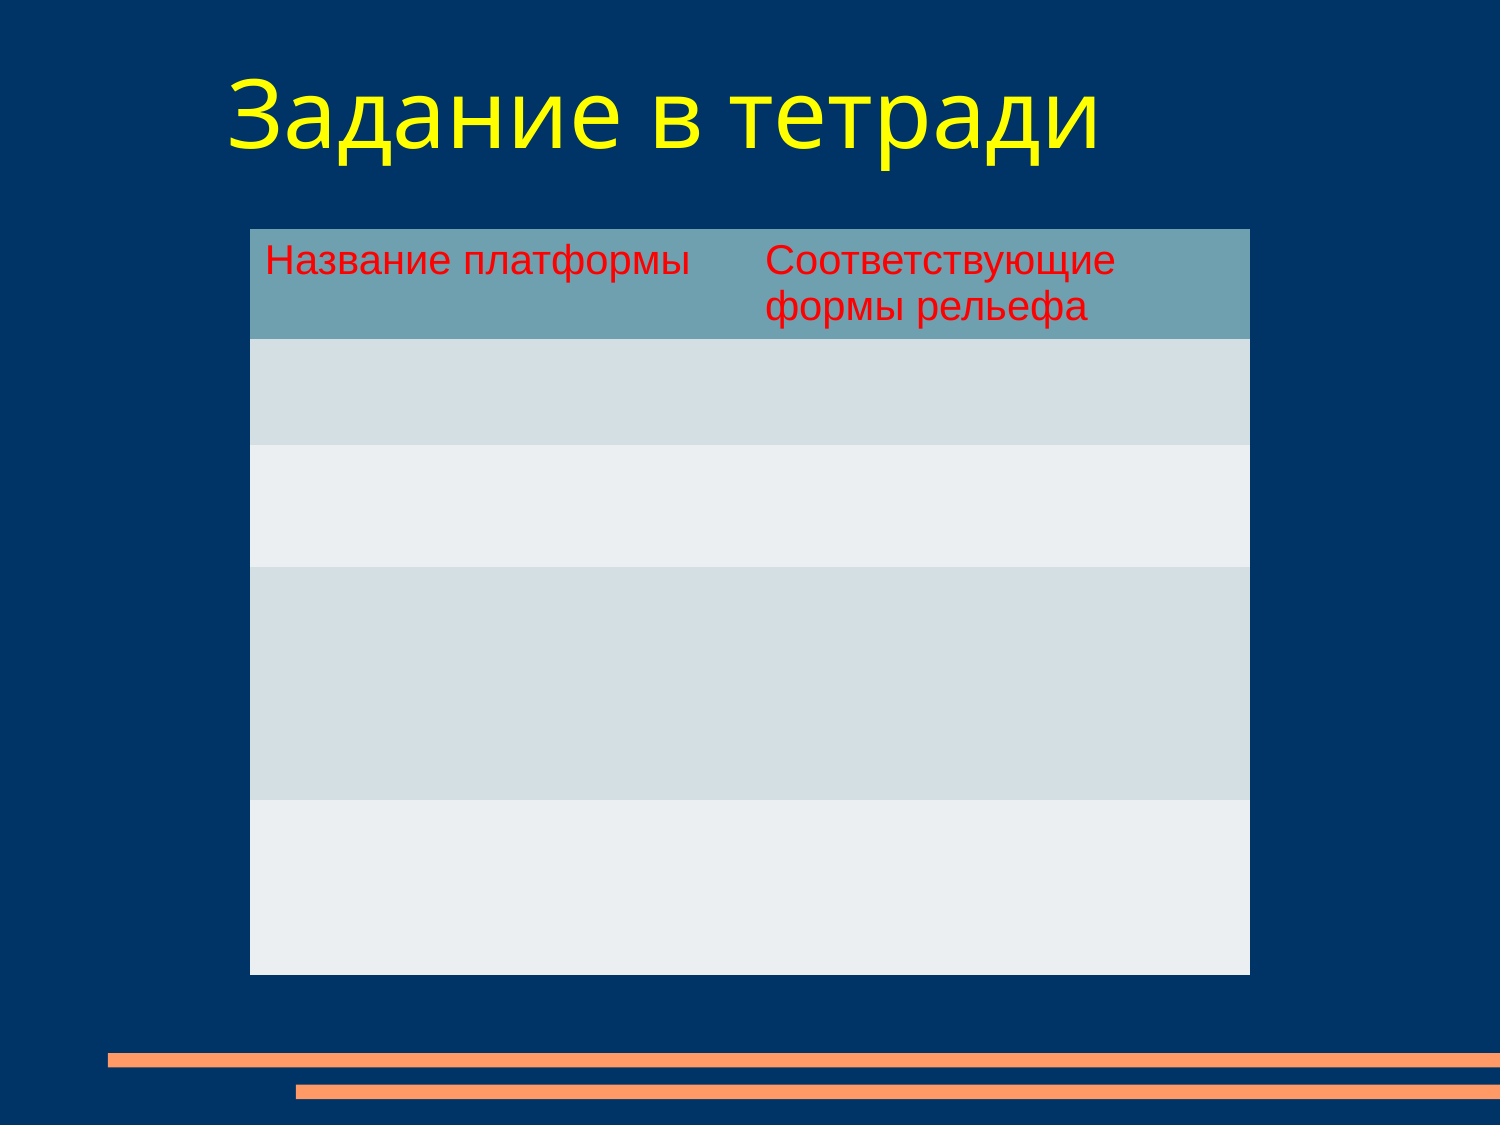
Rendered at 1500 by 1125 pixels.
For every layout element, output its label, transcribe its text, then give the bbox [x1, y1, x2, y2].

table_cell [750, 567, 1250, 800]
table_cell [750, 339, 1250, 445]
table_cell [250, 445, 750, 567]
table_cell [250, 567, 750, 800]
table_cell [250, 339, 750, 445]
table_header Название платформы [250, 229, 750, 339]
table_cell [750, 800, 1250, 975]
table_cell [250, 800, 750, 975]
table_cell [750, 445, 1250, 567]
title Задание в тетради [212, 45, 1300, 233]
table_header Соответствующие формы рельефа [750, 229, 1250, 339]
